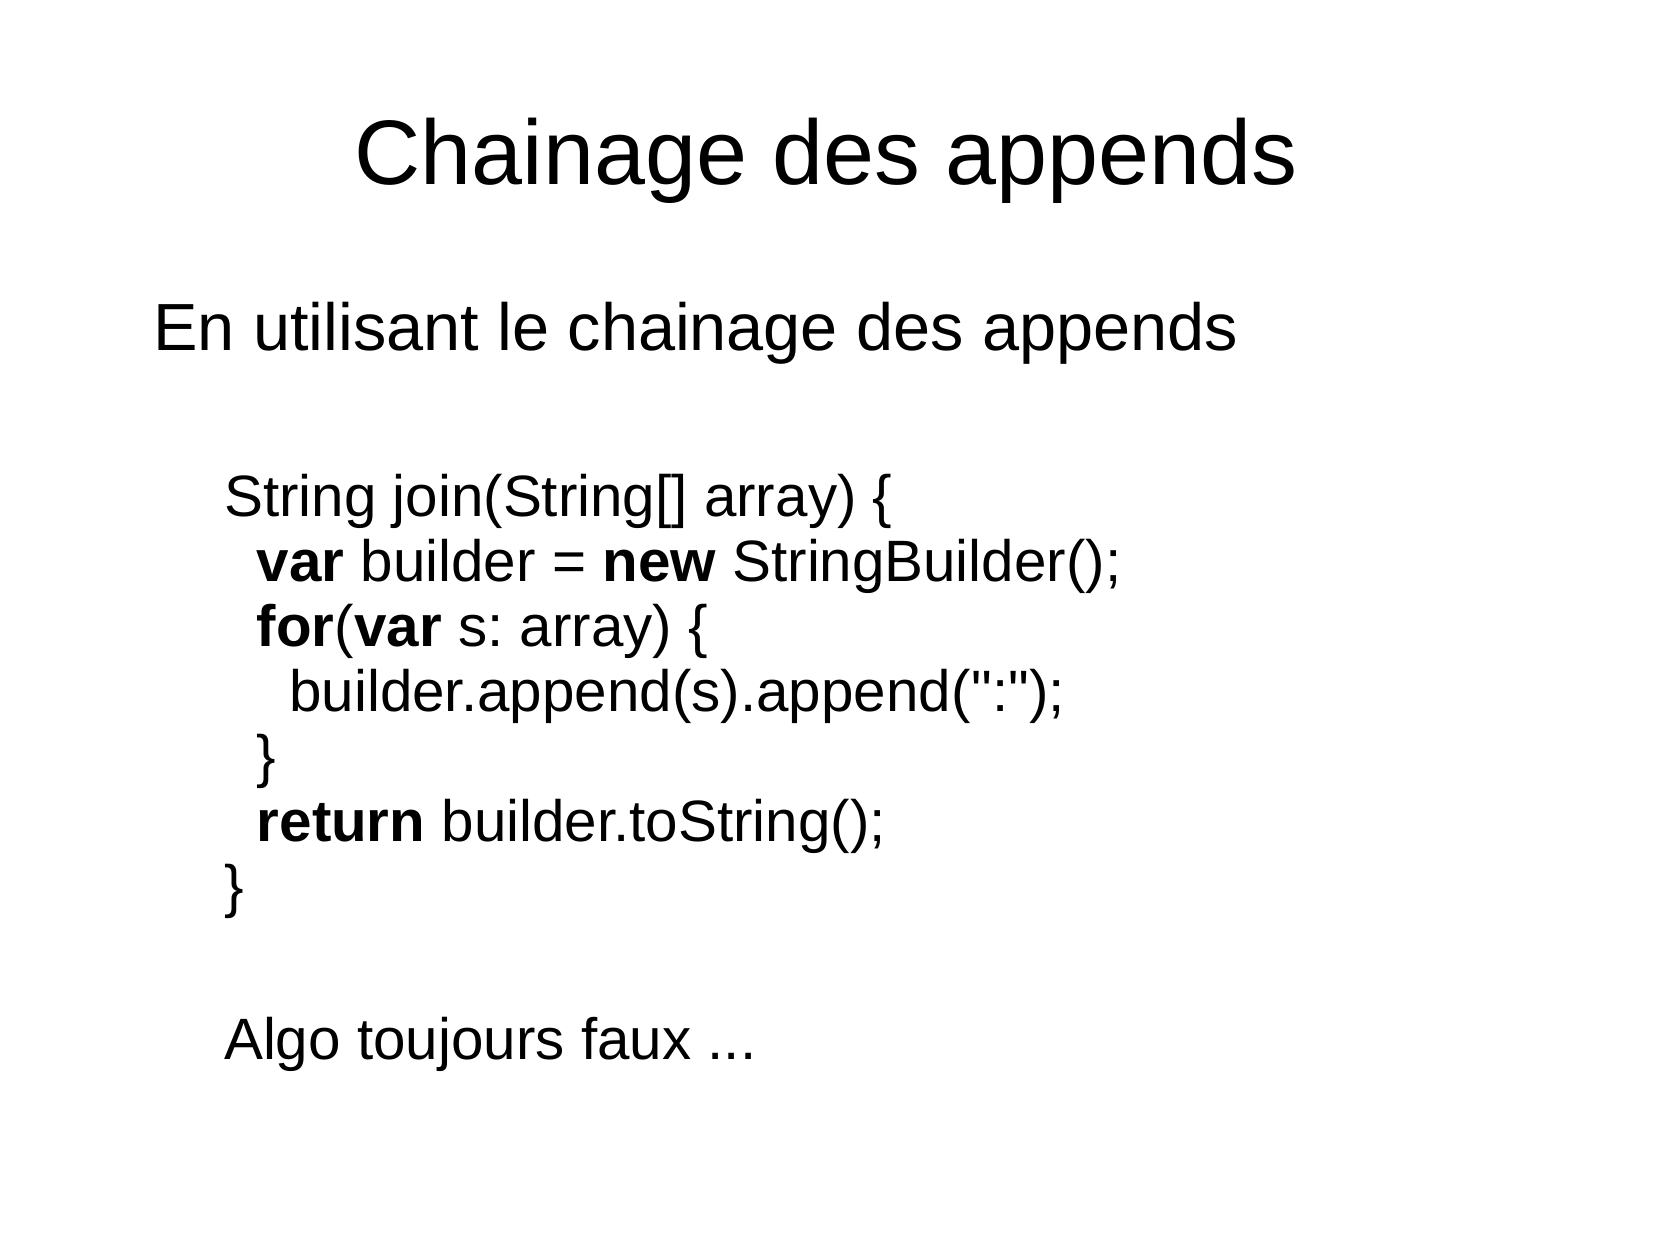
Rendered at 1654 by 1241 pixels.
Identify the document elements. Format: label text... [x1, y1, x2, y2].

list En utilisant le chainage des appends String join(String[] array) { var builder = new StringBuilder(); for(var s: array) { builder.append(s).append(":"); } return builder.toString(); } Algo toujours faux ... [82, 290, 1571, 1126]
title Chainage des appends [82, 49, 1571, 257]
